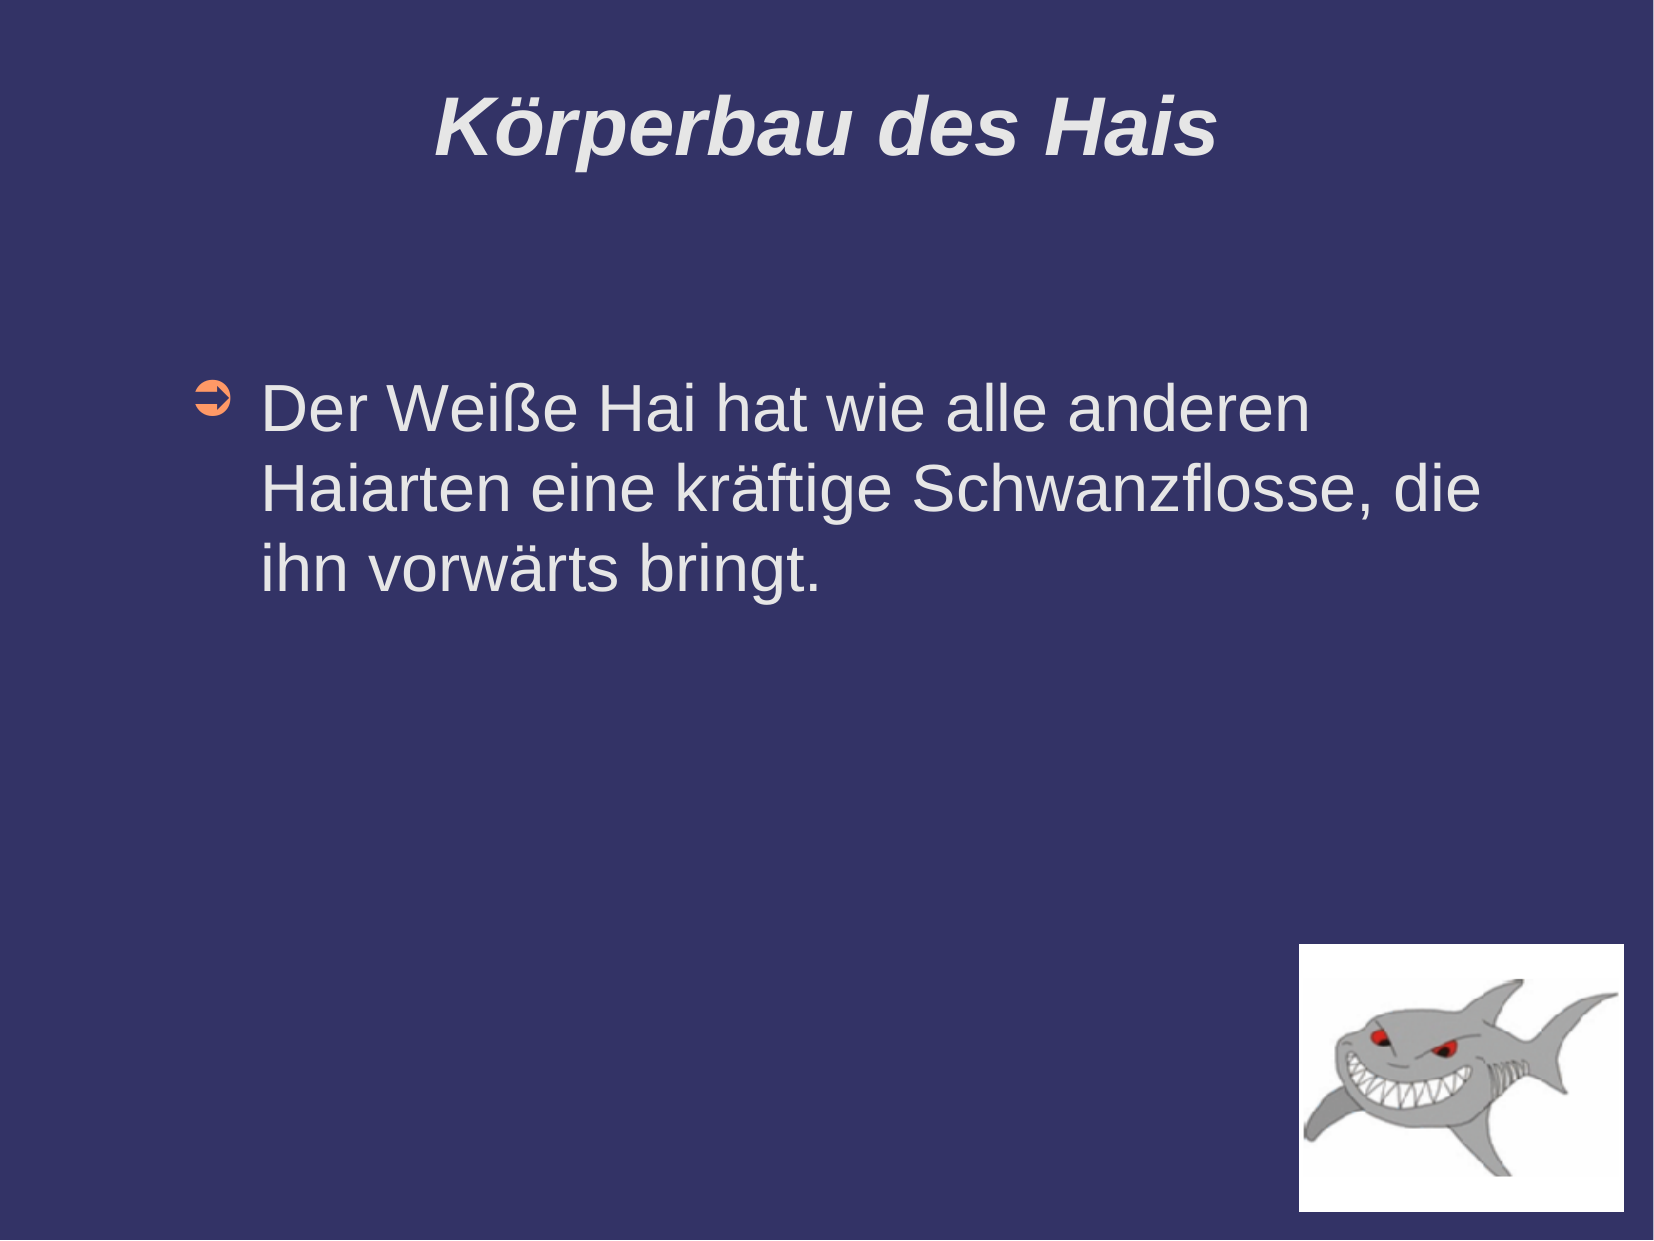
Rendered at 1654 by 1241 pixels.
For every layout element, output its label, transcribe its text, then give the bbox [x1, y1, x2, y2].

picture [1299, 944, 1624, 1212]
list Der Weiße Hai hat wie alle anderen Haiarten eine kräftige Schwanzflosse, die ihn vorwärts bringt. [178, 364, 1569, 1146]
title Körperbau des Hais [121, 19, 1534, 226]
